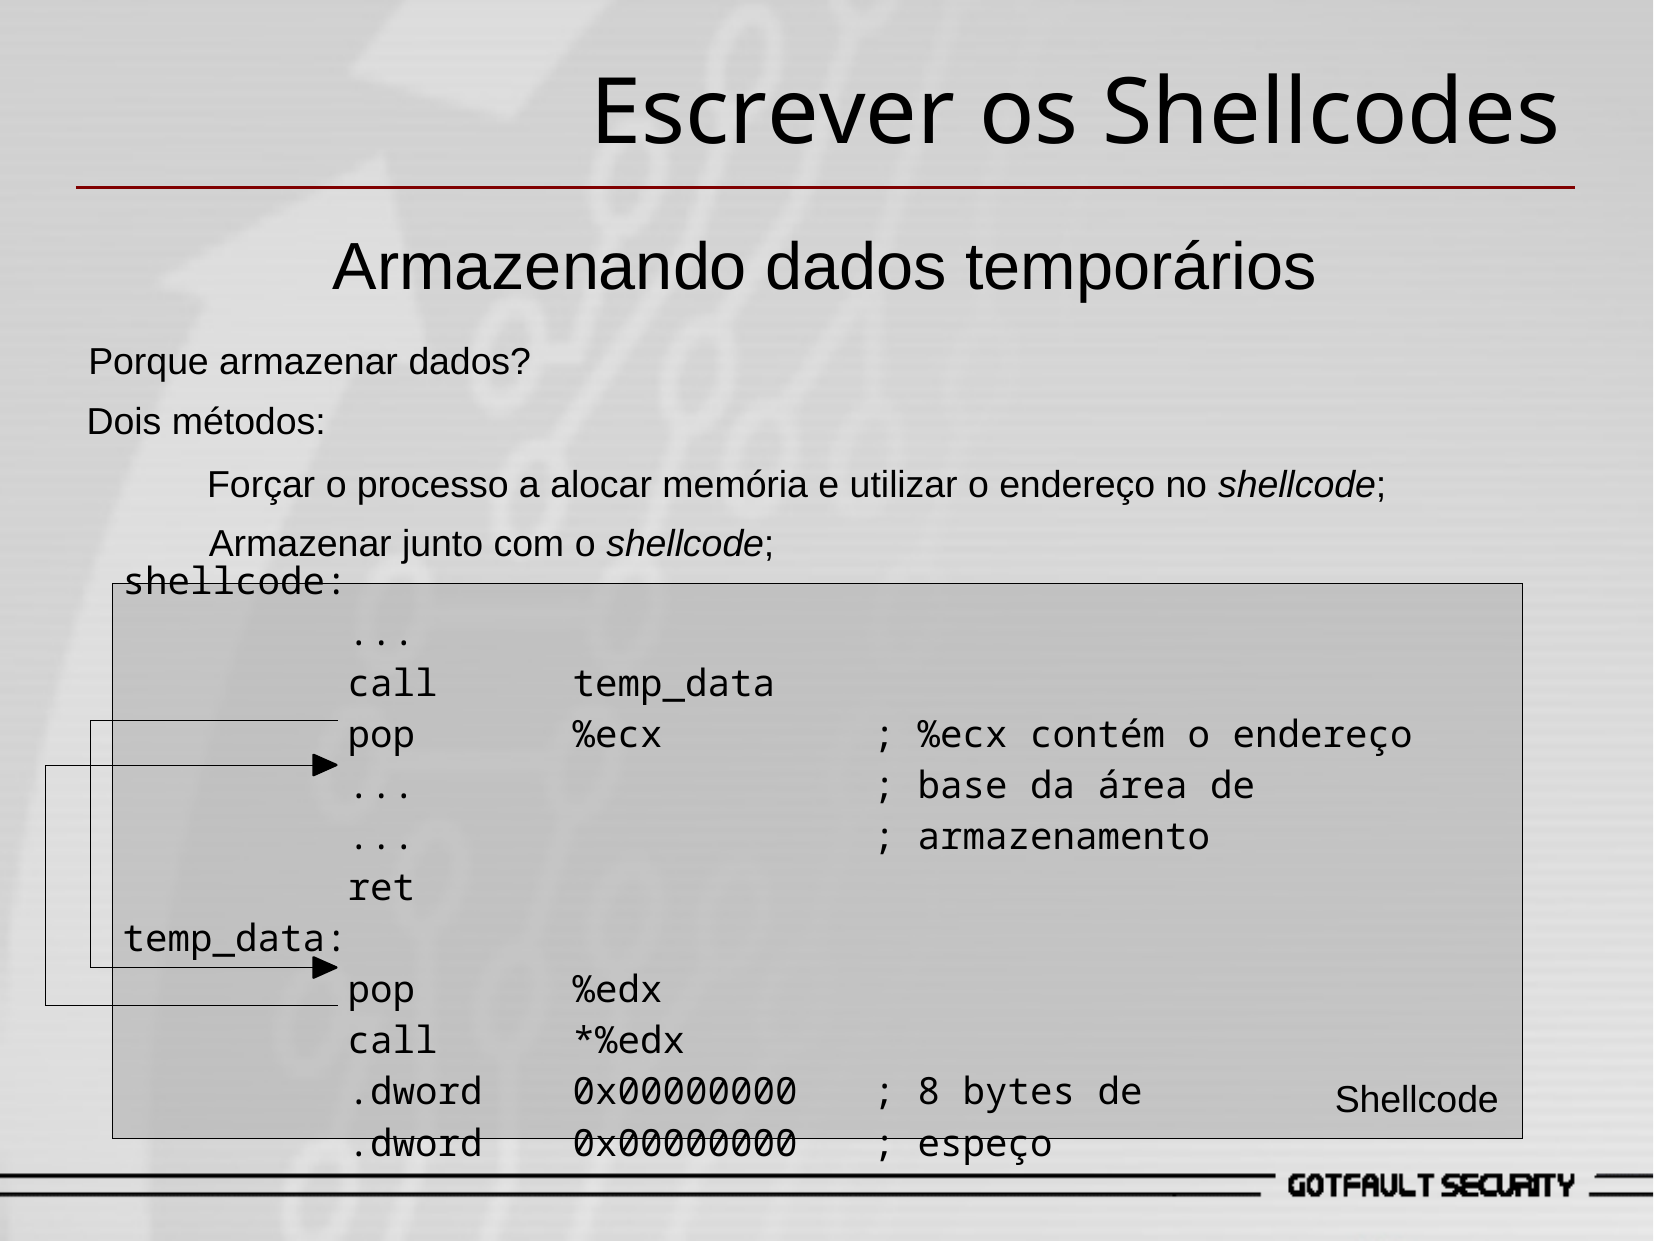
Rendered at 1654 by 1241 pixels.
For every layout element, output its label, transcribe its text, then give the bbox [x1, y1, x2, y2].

text_box Porque armazenar dados? [67, 337, 1043, 391]
text_box Dois métodos: [65, 397, 426, 450]
text_box Armazenar junto com o shellcode; [187, 519, 1418, 574]
text_box Armazenando dados temporários [75, 221, 1576, 320]
text_box shellcode: ... call temp_data pop %ecx ; %ecx contém o endereço ... ; base da área de ... ; armazenamento ret temp_data: pop %edx call *%edx .dword 0x00000000 ; 8 bytes de .dword 0x00000000 ; espeço [112, 583, 1523, 1139]
text_box Escrever os Shellcodes [75, 37, 1576, 196]
text_box Shellcode [1320, 1071, 1523, 1133]
text_box Forçar o processo a alocar memória e utilizar o endereço no shellcode; [186, 460, 1454, 515]
picture [0, 0, 1654, 1241]
